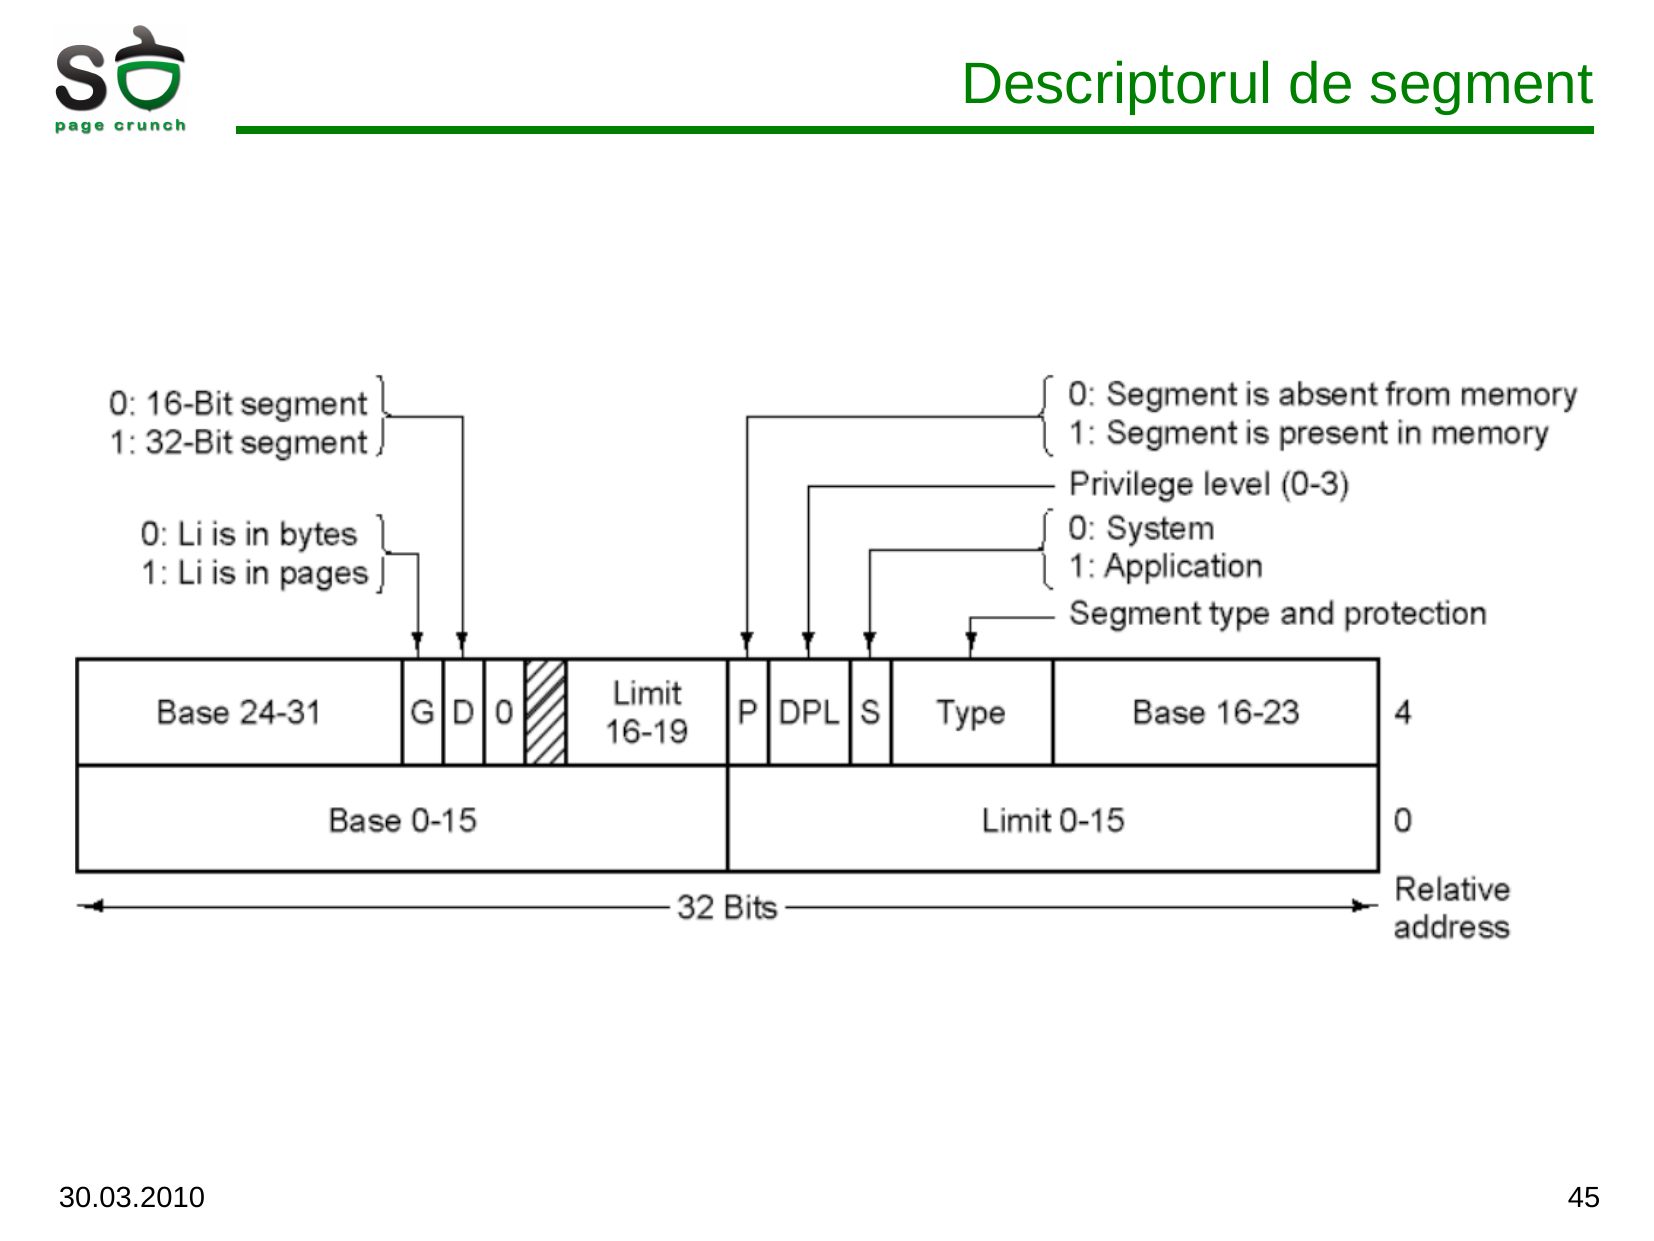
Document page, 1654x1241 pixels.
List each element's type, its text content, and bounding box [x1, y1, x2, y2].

picture [75, 374, 1579, 941]
picture [53, 23, 188, 136]
title Descriptorul de segment [236, 49, 1595, 119]
